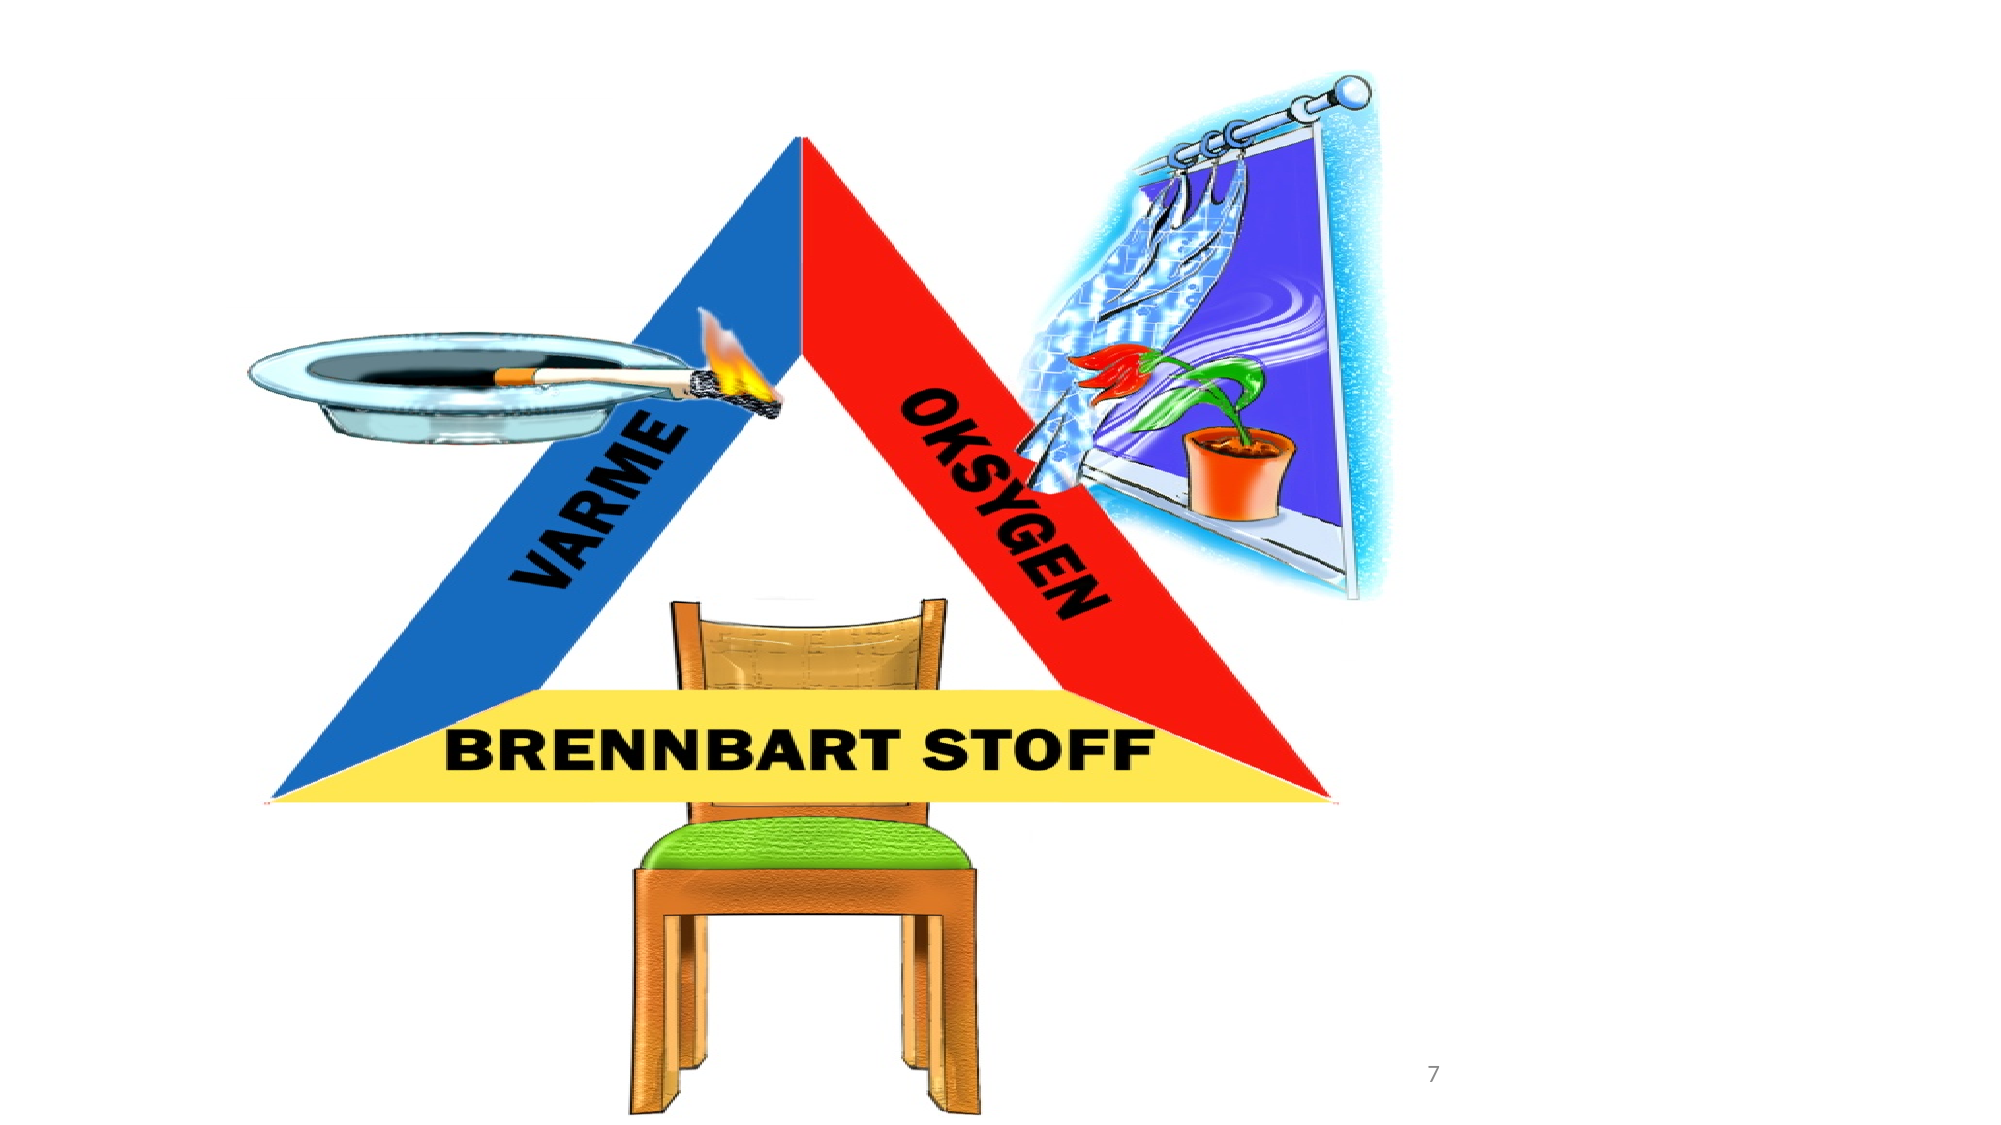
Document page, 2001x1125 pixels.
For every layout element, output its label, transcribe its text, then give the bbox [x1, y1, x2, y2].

text_box 14 [1413, 1042, 1863, 1103]
picture [226, 44, 1413, 1125]
